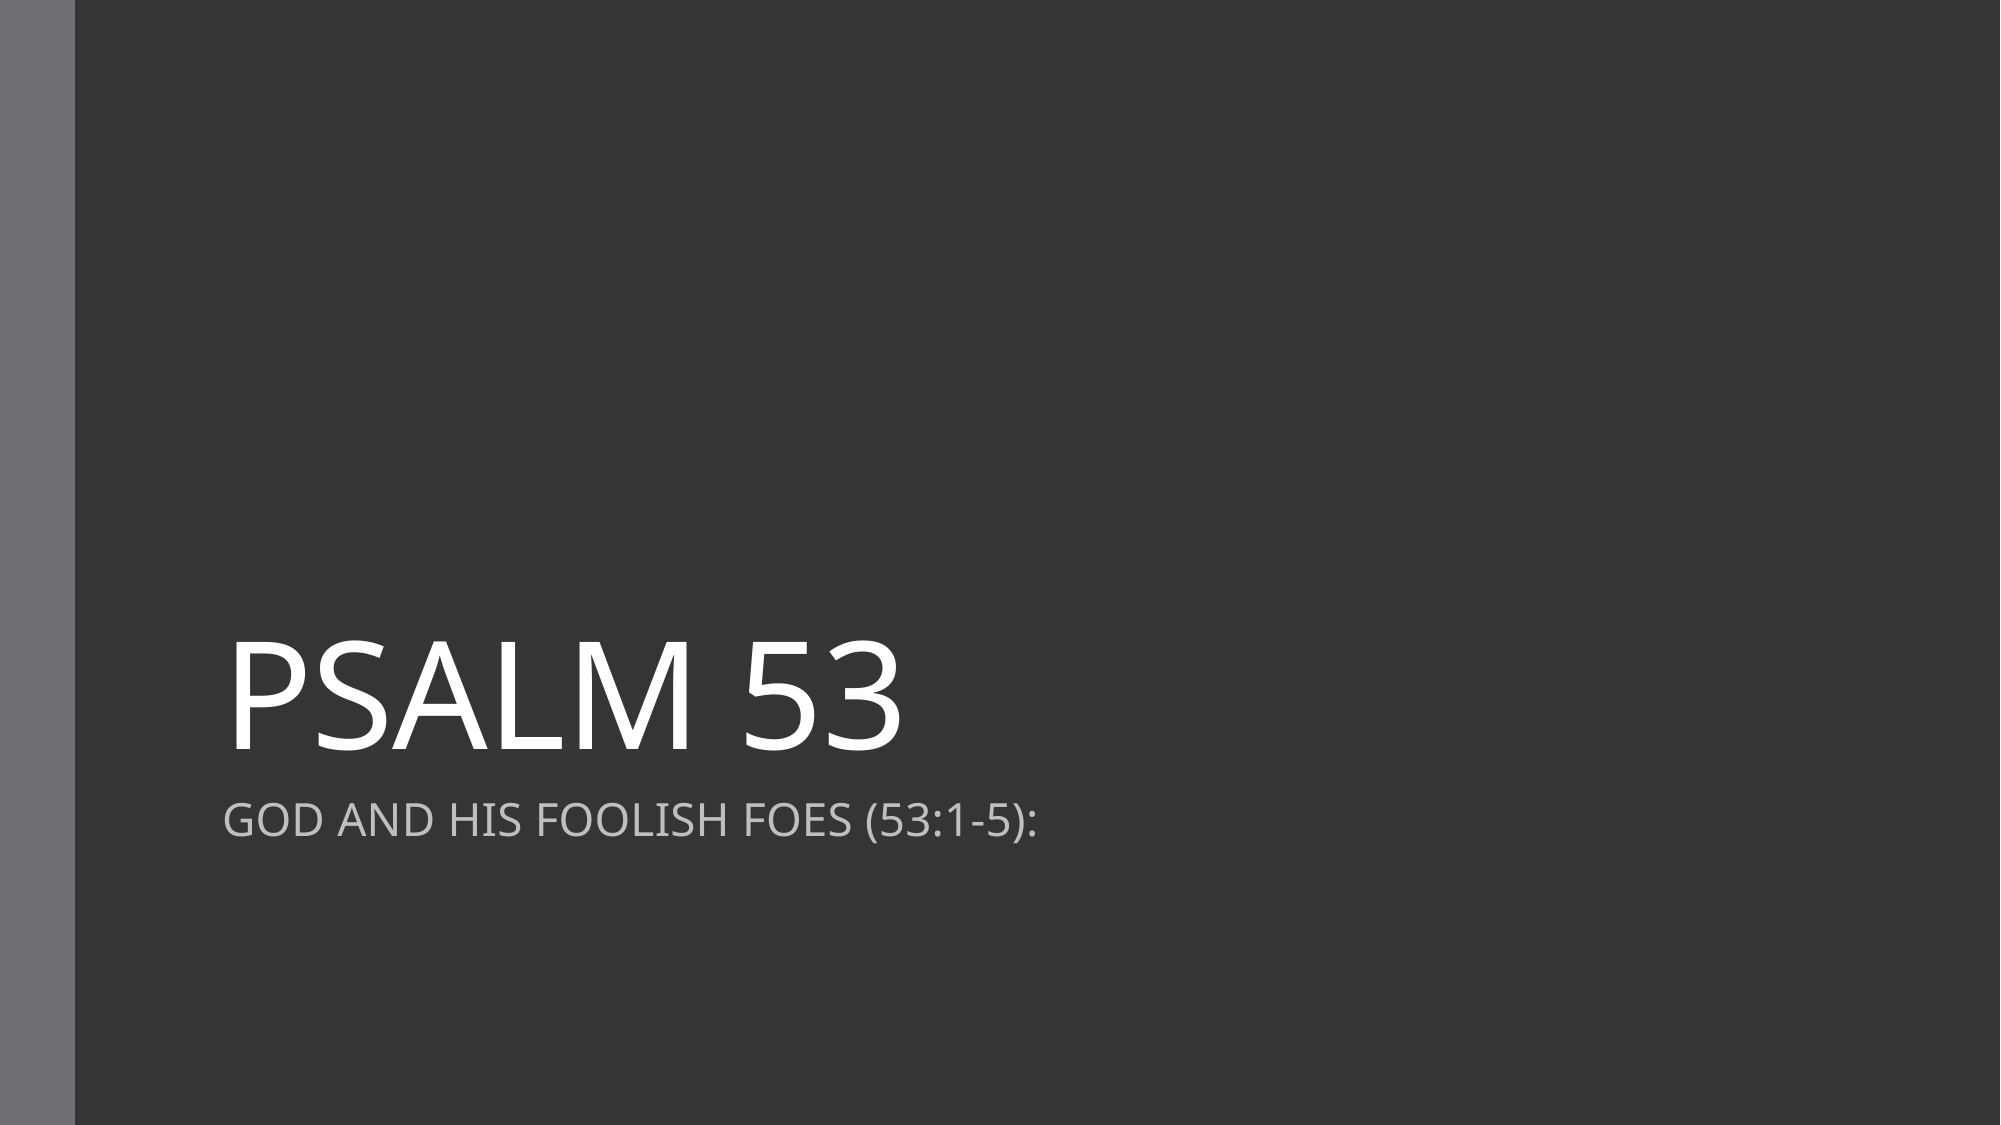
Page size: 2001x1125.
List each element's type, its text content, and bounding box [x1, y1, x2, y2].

title PSALM 53 [206, 124, 1752, 787]
subtitle GOD AND HIS FOOLISH FOES (53:1-5): [206, 787, 1752, 1066]
